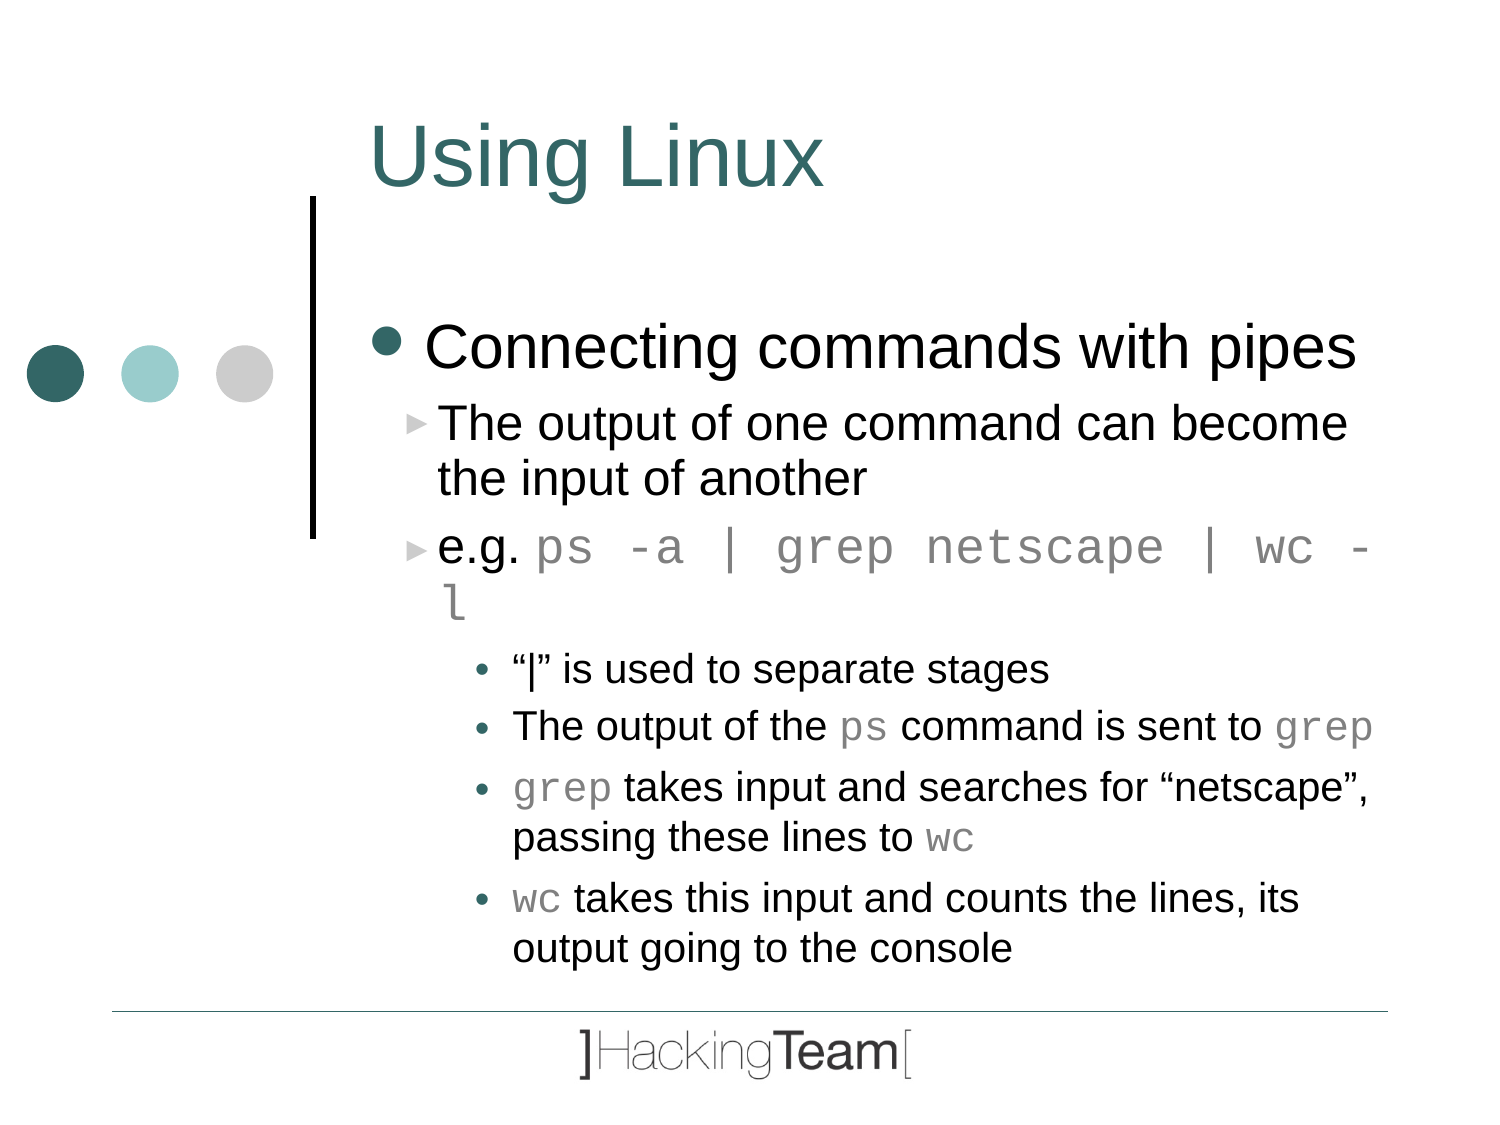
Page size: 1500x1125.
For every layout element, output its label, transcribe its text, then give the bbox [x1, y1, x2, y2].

title Using Linux [249, 38, 1401, 275]
list Connecting commands with pipes The output of one command can become the input of another e.g. ps -a | grep netscape | wc -l “|” is used to separate stages The output of the ps command is sent to grep grep takes input and searches for “netscape”, passing these lines to wc wc takes this input and counts the lines, its output going to the console [249, 312, 1401, 1041]
picture [574, 1041, 916, 1084]
